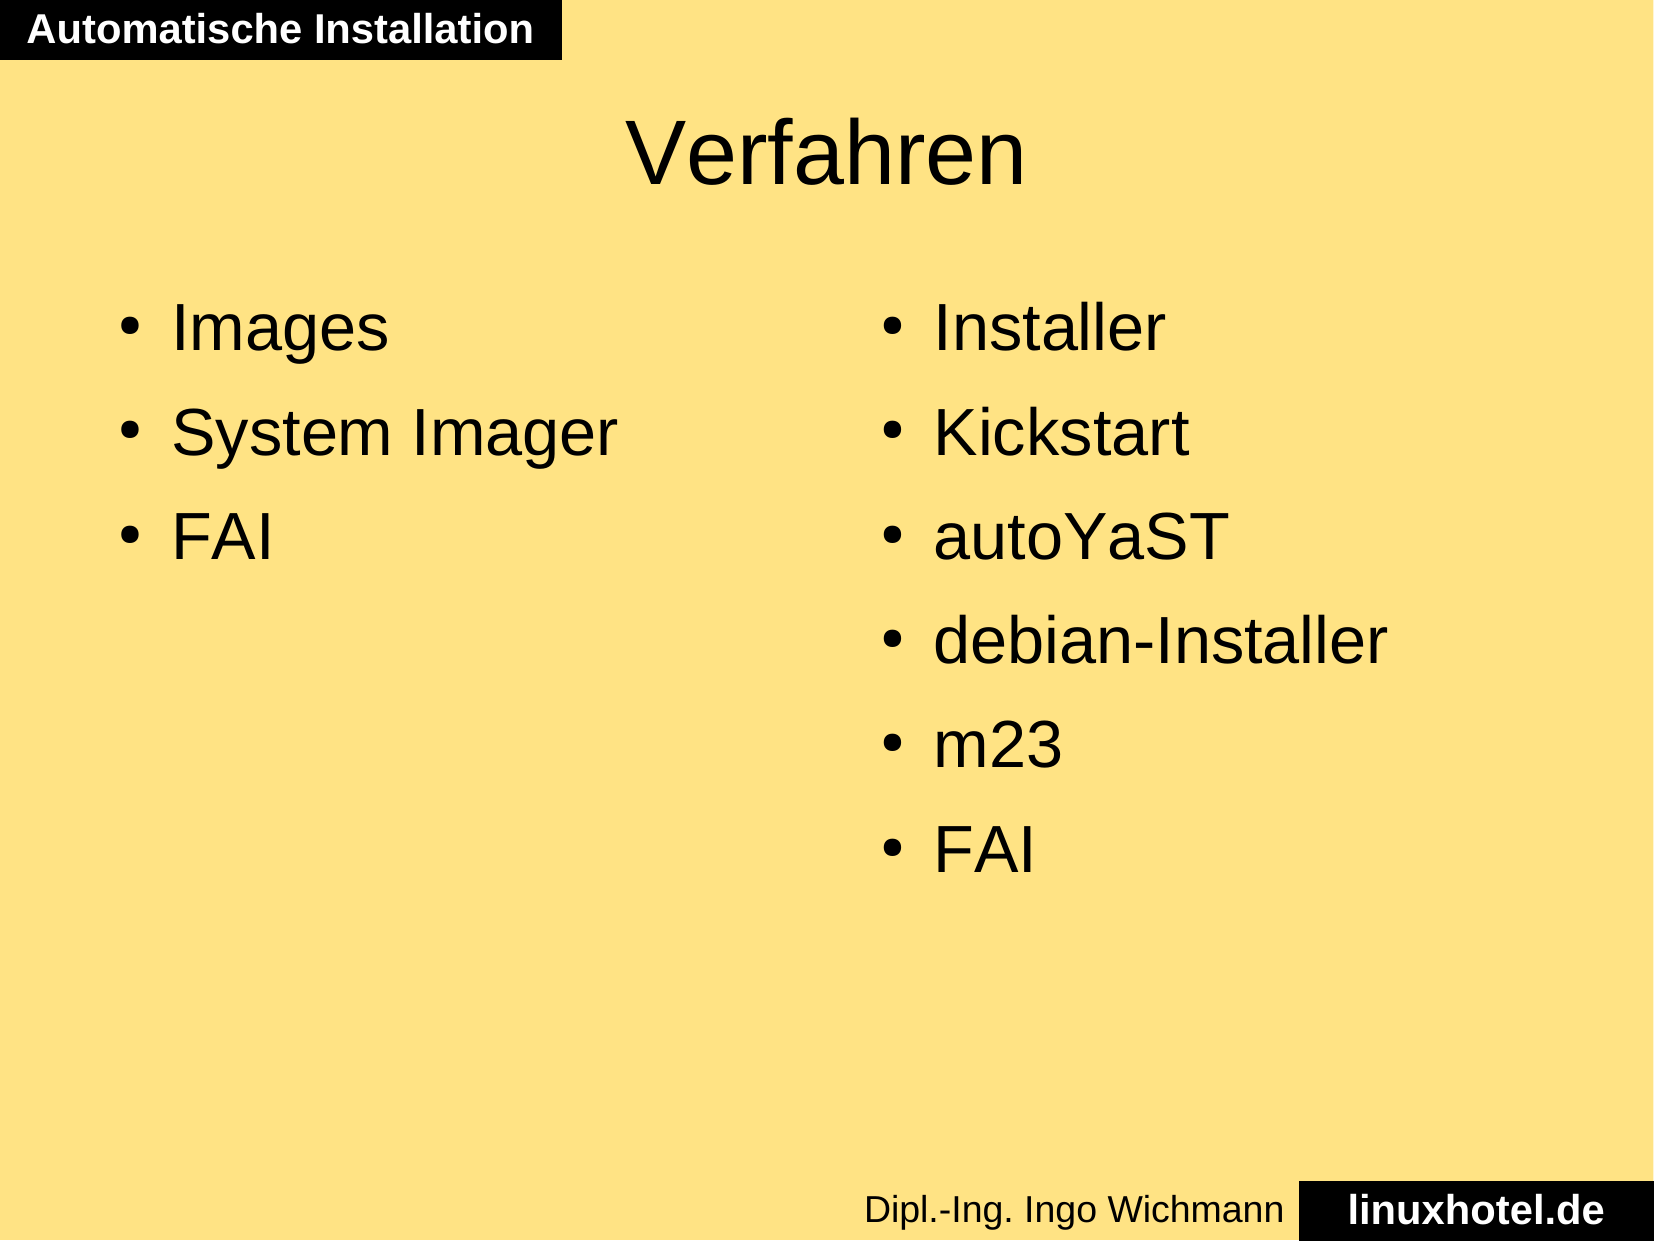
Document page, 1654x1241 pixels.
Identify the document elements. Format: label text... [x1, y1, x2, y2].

list Images System Imager FAI [82, 290, 809, 1109]
text_box Dipl.-Ing. Ingo Wichmann [849, 1181, 1300, 1238]
title Verfahren [82, 49, 1571, 257]
text_box linuxhotel.de [1299, 1181, 1654, 1241]
list Installer Kickstart autoYaST debian-Installer m23 FAI [845, 290, 1572, 1109]
text_box Automatische Installation [0, 0, 562, 60]
